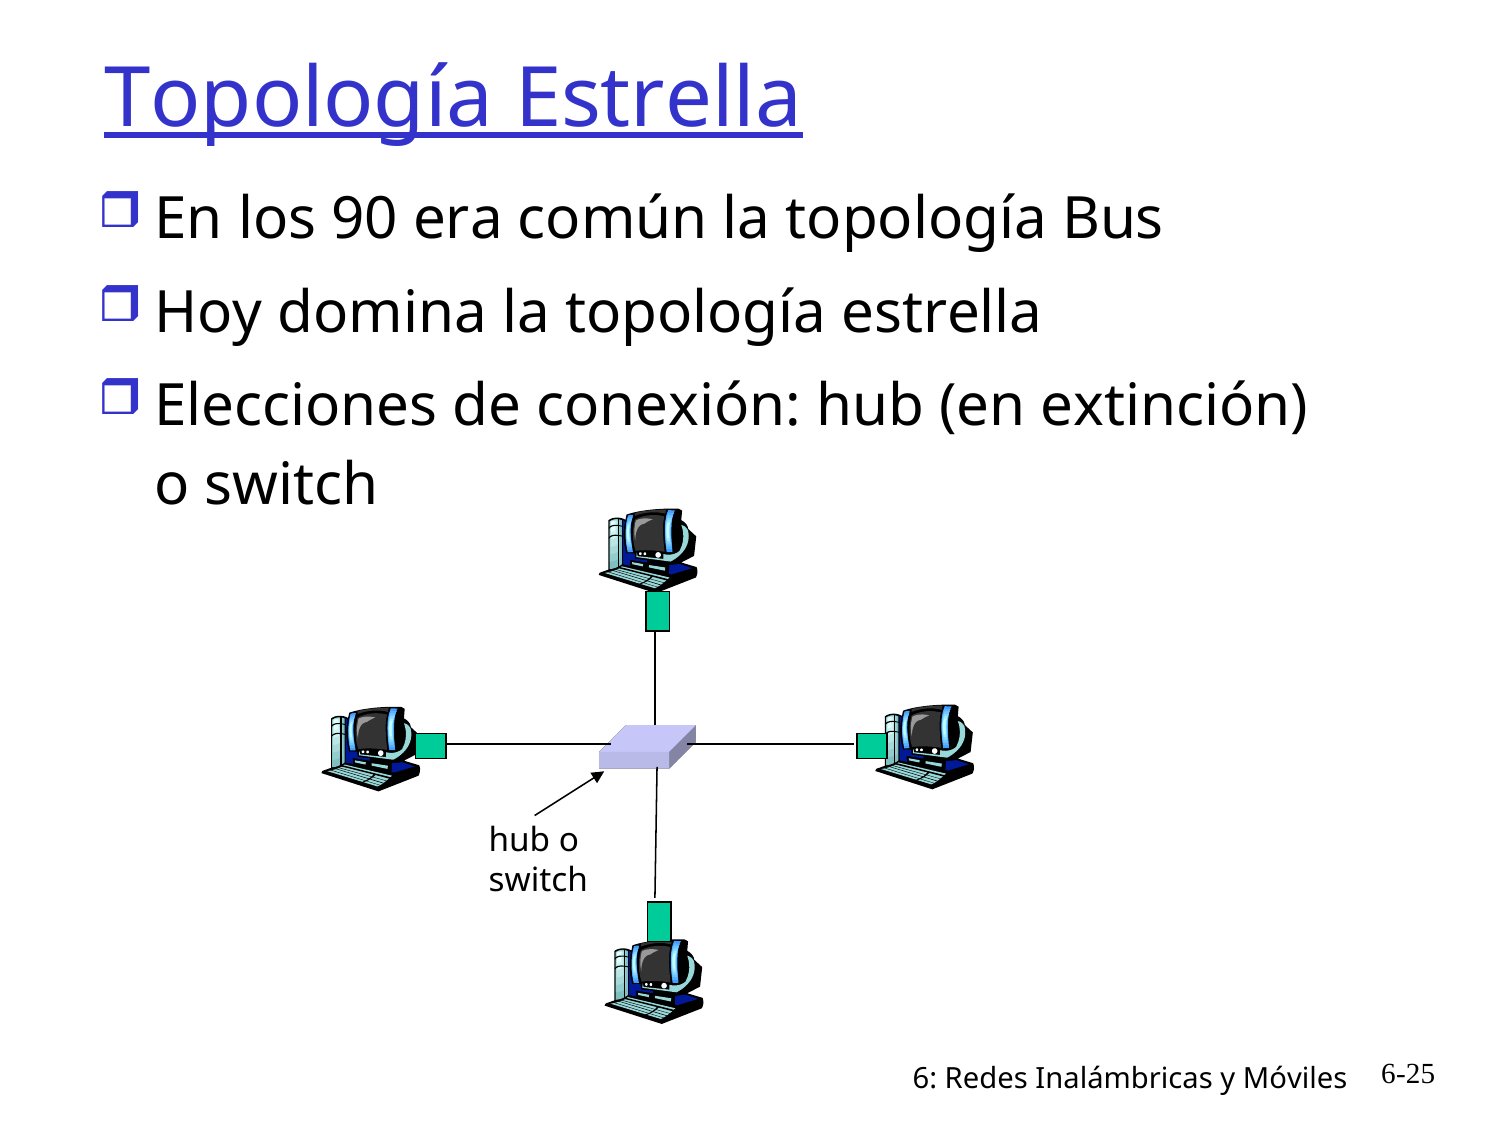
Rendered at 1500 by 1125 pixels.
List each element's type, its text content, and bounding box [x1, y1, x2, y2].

picture [321, 706, 422, 792]
picture [875, 703, 976, 790]
list En los 90 era común la topología Bus Hoy domina la topología estrella Elecciones de conexión: hub (en extinción) o switch [83, 168, 1359, 484]
picture [598, 507, 699, 594]
text_box [645, 591, 655, 632]
title Topología Estrella [89, 0, 1365, 188]
text_box [599, 725, 695, 768]
text_box hub o switch [474, 810, 604, 906]
picture [604, 938, 705, 1024]
text_box [647, 901, 672, 942]
